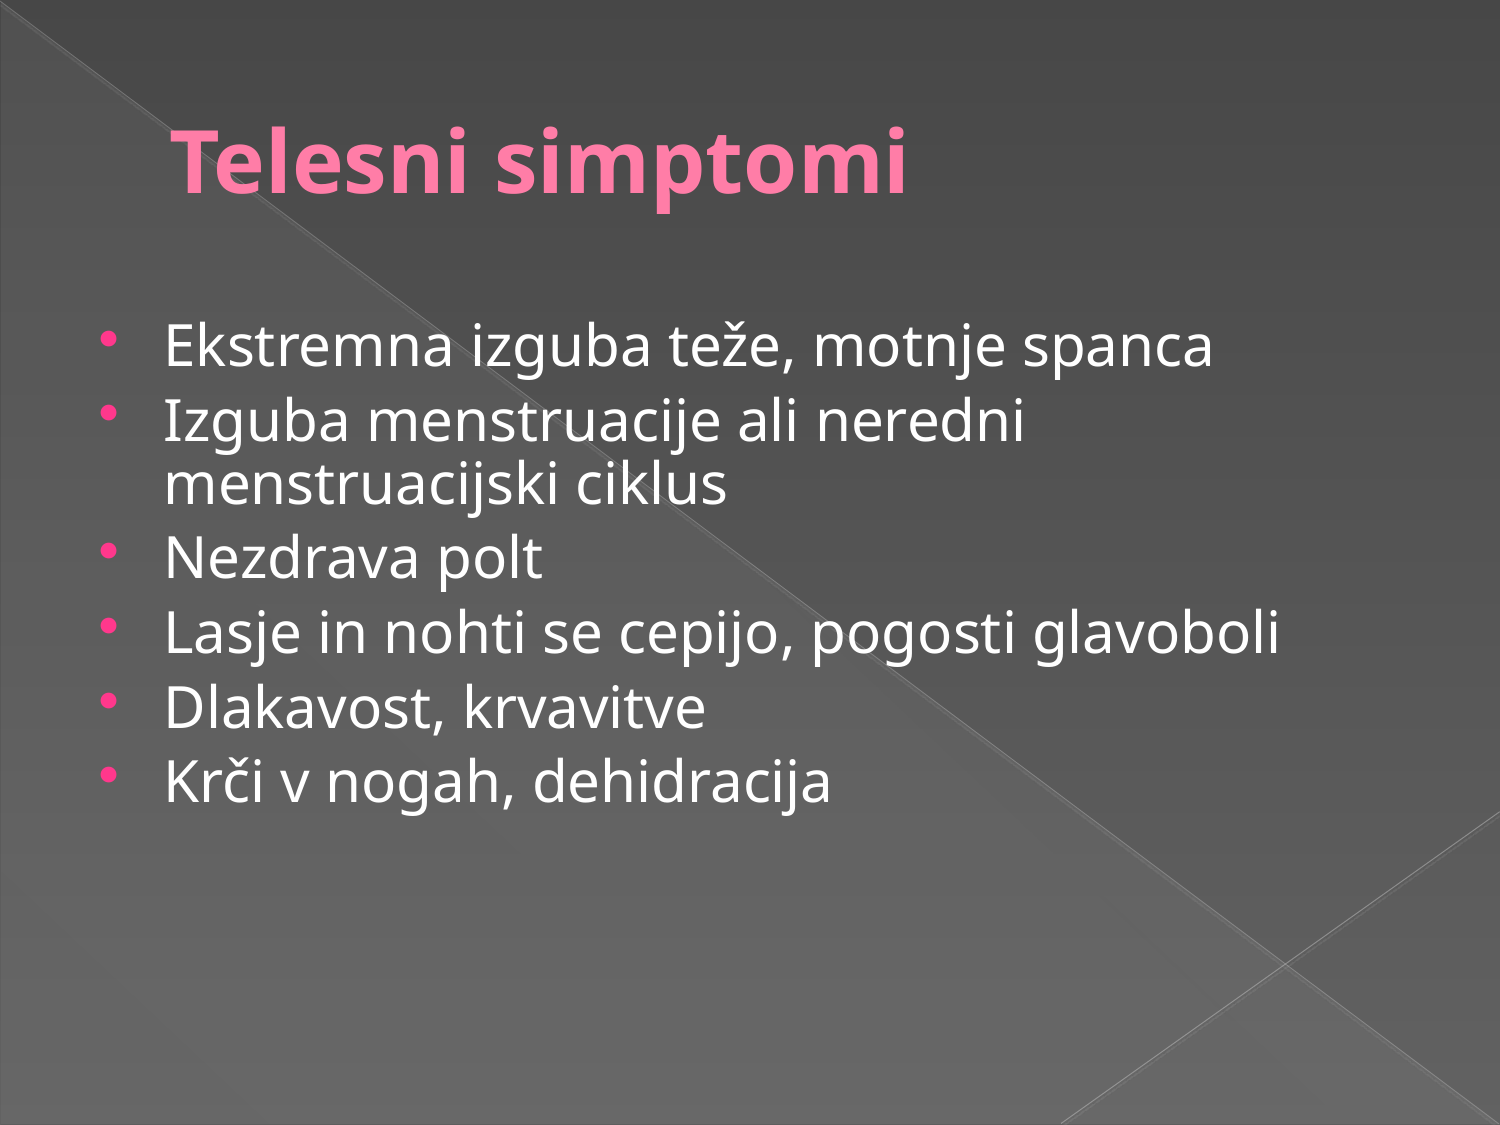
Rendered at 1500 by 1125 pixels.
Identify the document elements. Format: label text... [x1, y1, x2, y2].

title Telesni simptomi [75, 43, 1425, 274]
list Ekstremna izguba teže, motnje spanca Izguba menstruacije ali neredni menstruacijski ciklus Nezdrava polt Lasje in nohti se cepijo, pogosti glavoboli Dlakavost, krvavitve Krči v nogah, dehidracija [75, 308, 1425, 1059]
